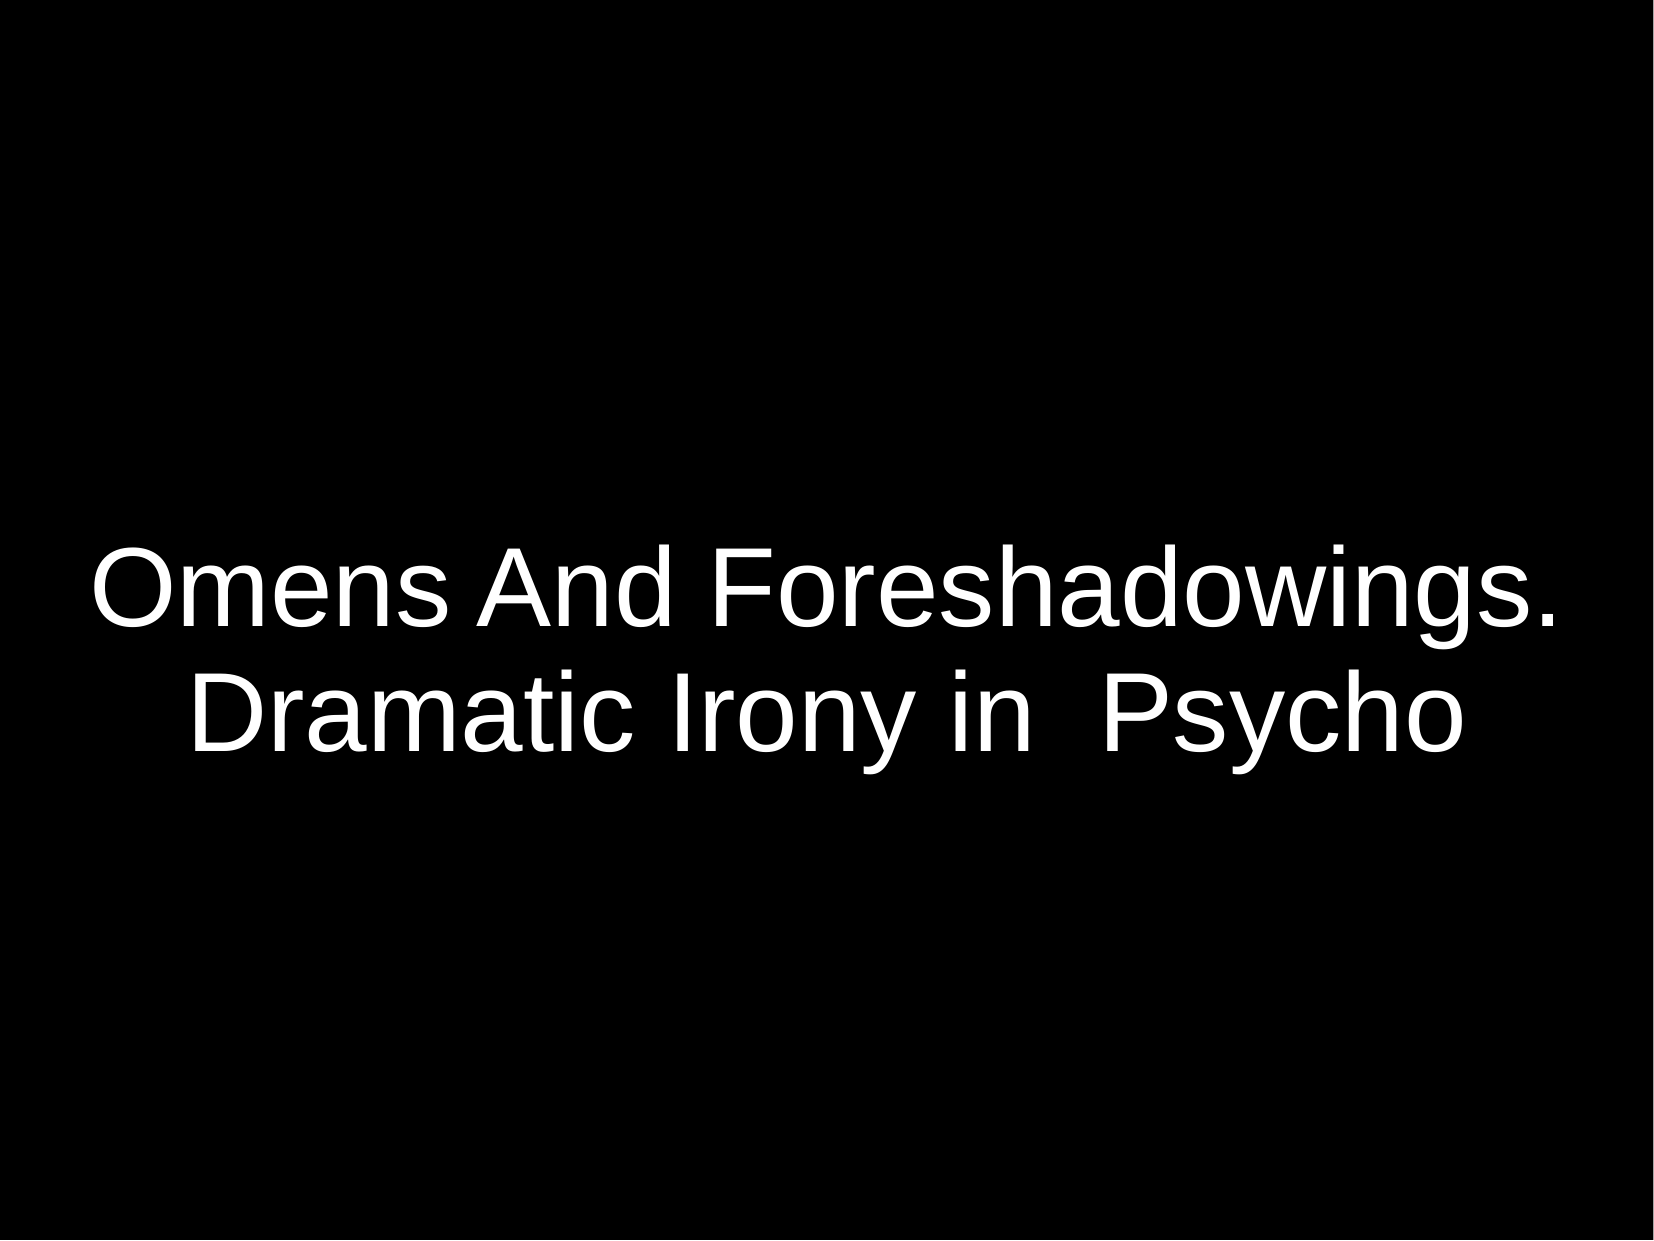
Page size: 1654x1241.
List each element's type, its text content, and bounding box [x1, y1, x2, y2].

subtitle Omens And Foreshadowings. Dramatic Irony in Psycho [82, 290, 1571, 1010]
